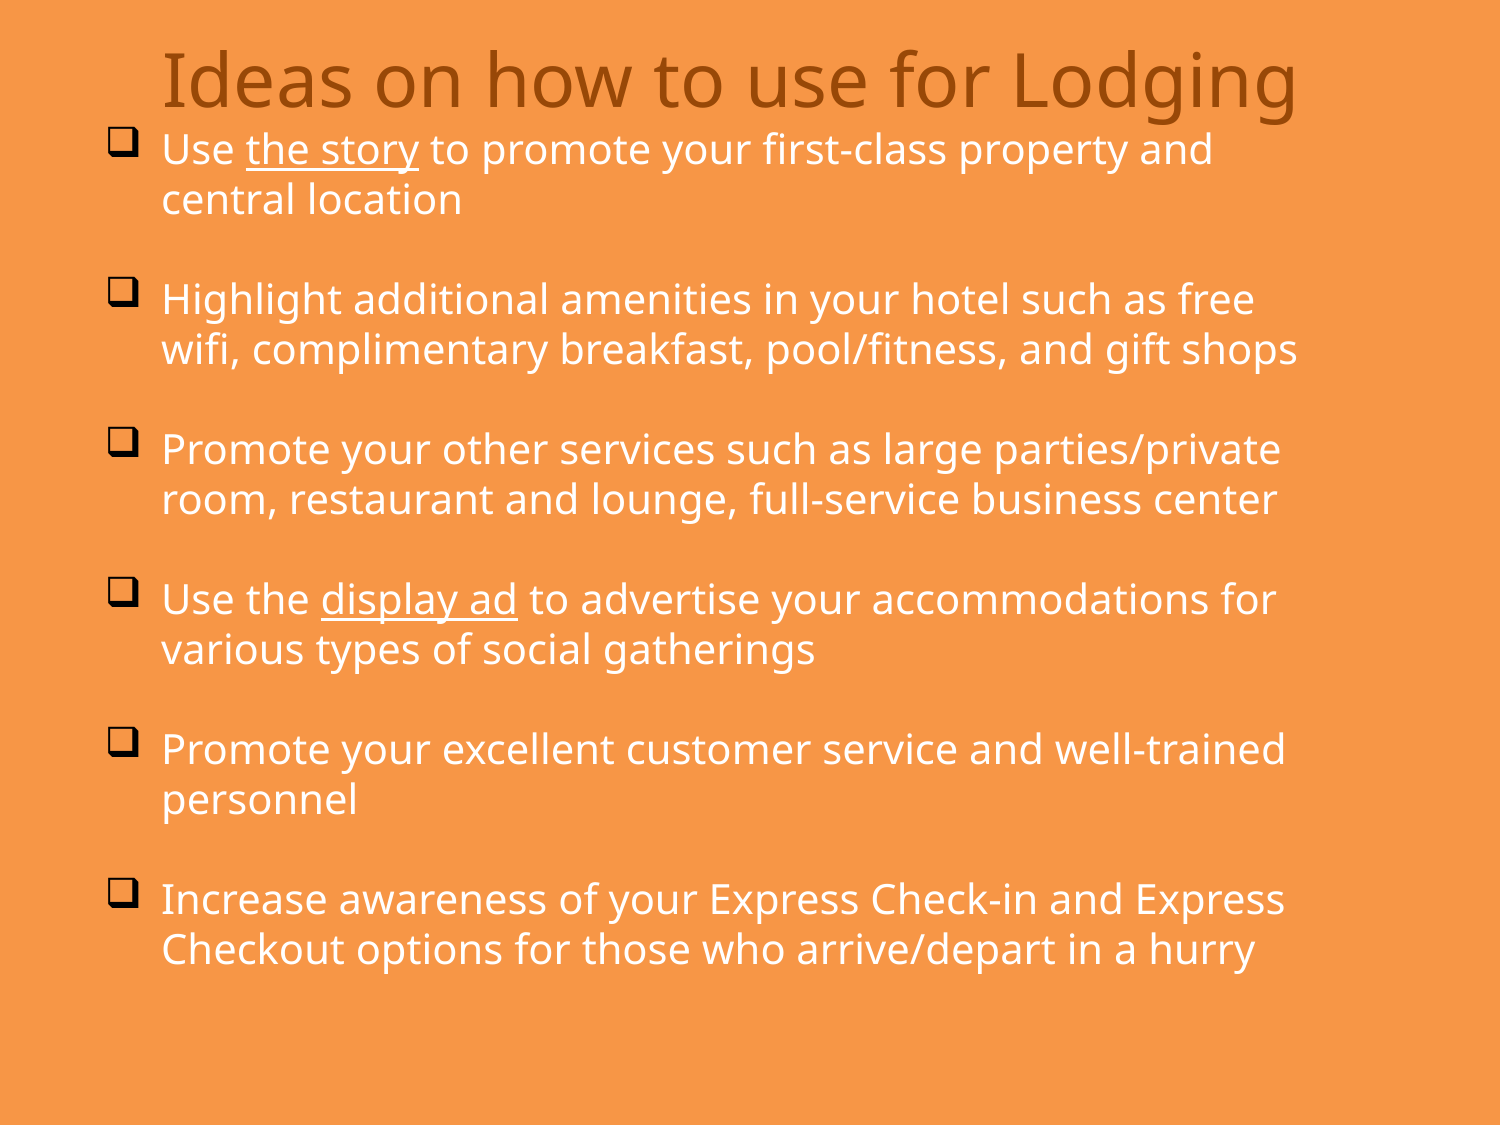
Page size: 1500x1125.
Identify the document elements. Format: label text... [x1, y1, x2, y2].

title Ideas on how to use for Lodging [0, 0, 1463, 155]
text_box Use the story to promote your first-class property and central location Highlight additional amenities in your hotel such as free wifi, complimentary breakfast, pool/fitness, and gift shops Promote your other services such as large parties/private room, restaurant and lounge, full-service business center Use the display ad to advertise your accommodations for various types of social gatherings Promote your excellent customer service and well-trained personnel Increase awareness of your Express Check-in and Express Checkout options for those who arrive/depart in a hurry [89, 115, 1353, 981]
